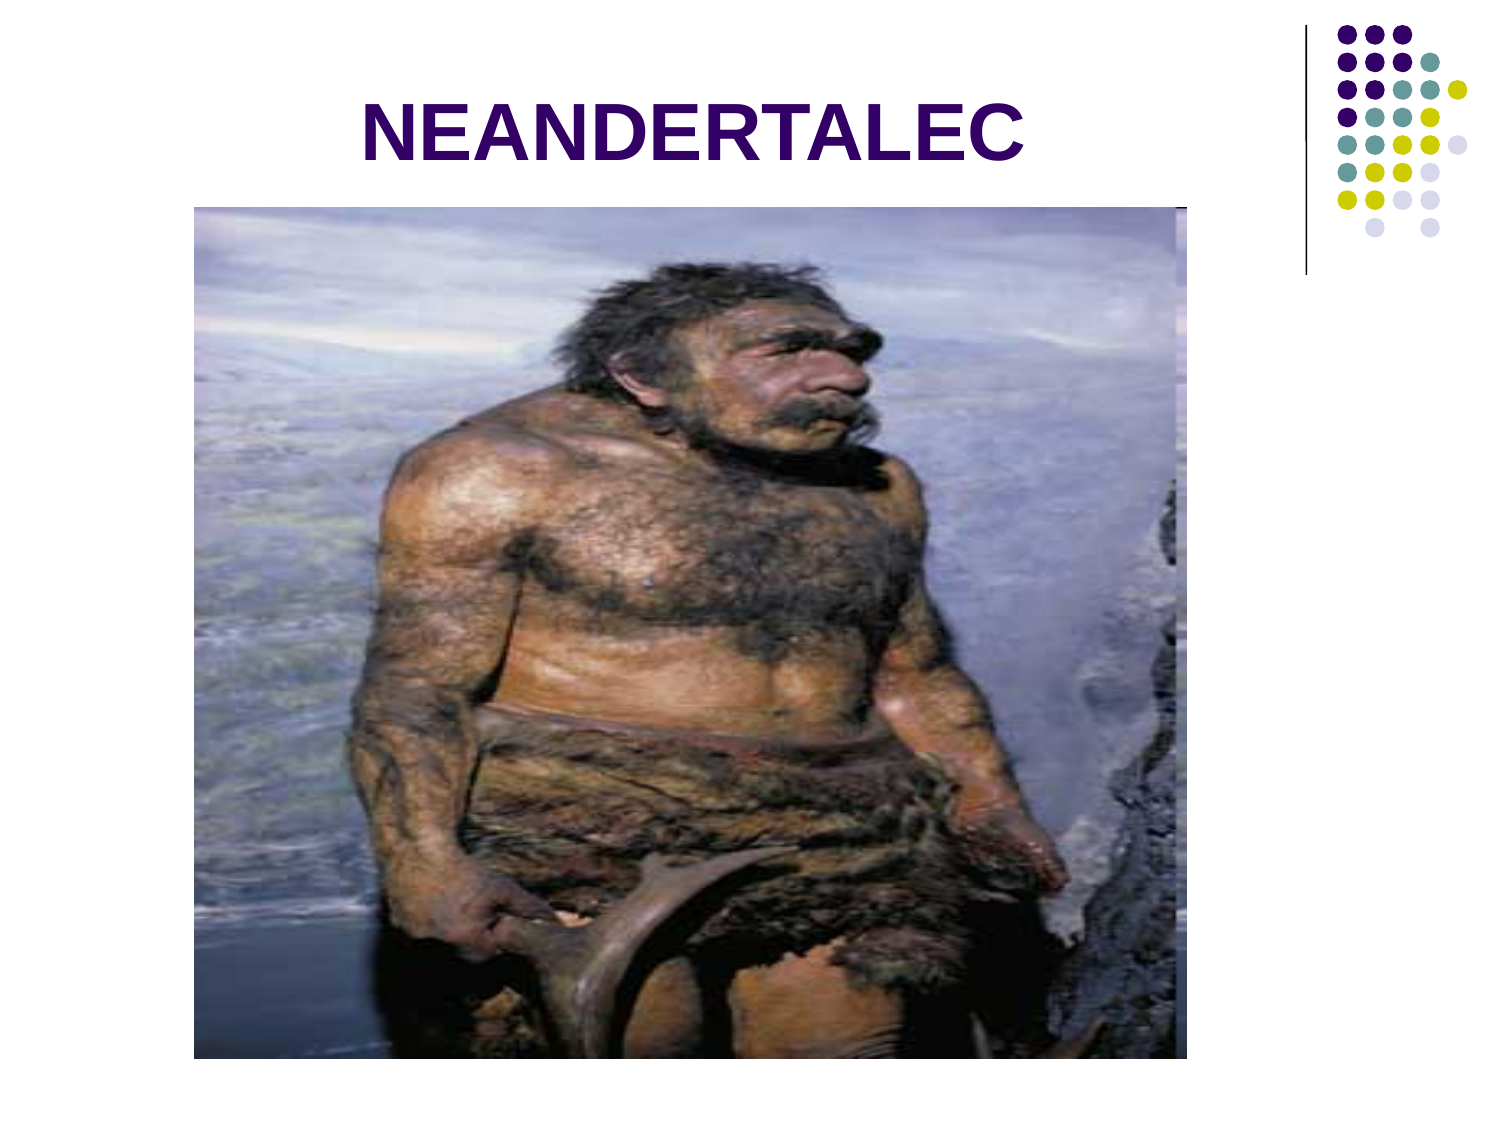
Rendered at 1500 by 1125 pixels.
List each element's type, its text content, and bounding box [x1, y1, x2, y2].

picture [194, 207, 1187, 1059]
title NEANDERTALEC [75, 20, 1313, 185]
